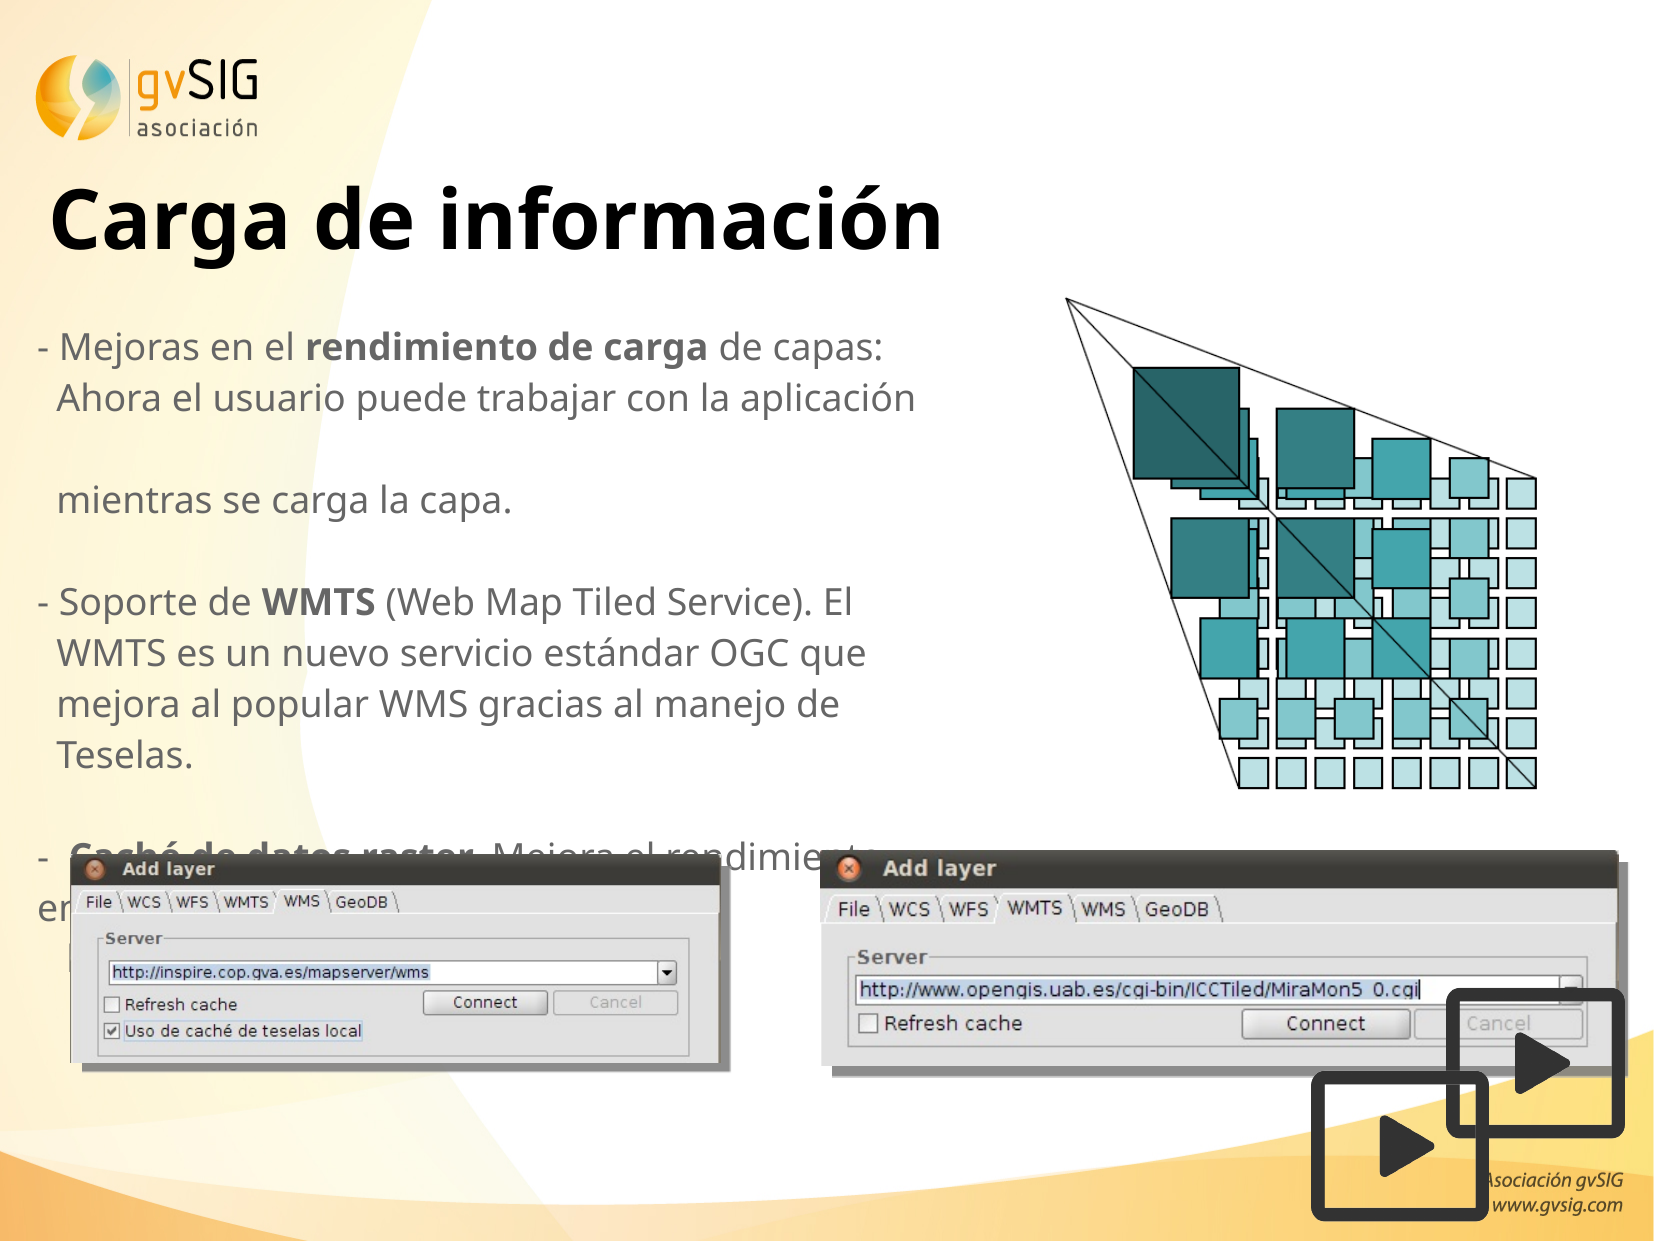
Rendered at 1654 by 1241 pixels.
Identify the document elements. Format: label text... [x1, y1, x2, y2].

title Carga de información [48, 170, 1536, 265]
picture [0, 0, 1654, 1241]
text_box - Mejoras en el rendimiento de carga de capas: Ahora el usuario puede trabajar con la aplicación mientras se carga la capa. - Soporte de WMTS (Web Map Tiled Service). El WMTS es un nuevo servicio estándar OGC que mejora al popular WMS gracias al manejo de Teselas. - Caché de datos raster. Mejora el rendimiento en la visualización de datos raster. [22, 312, 934, 951]
